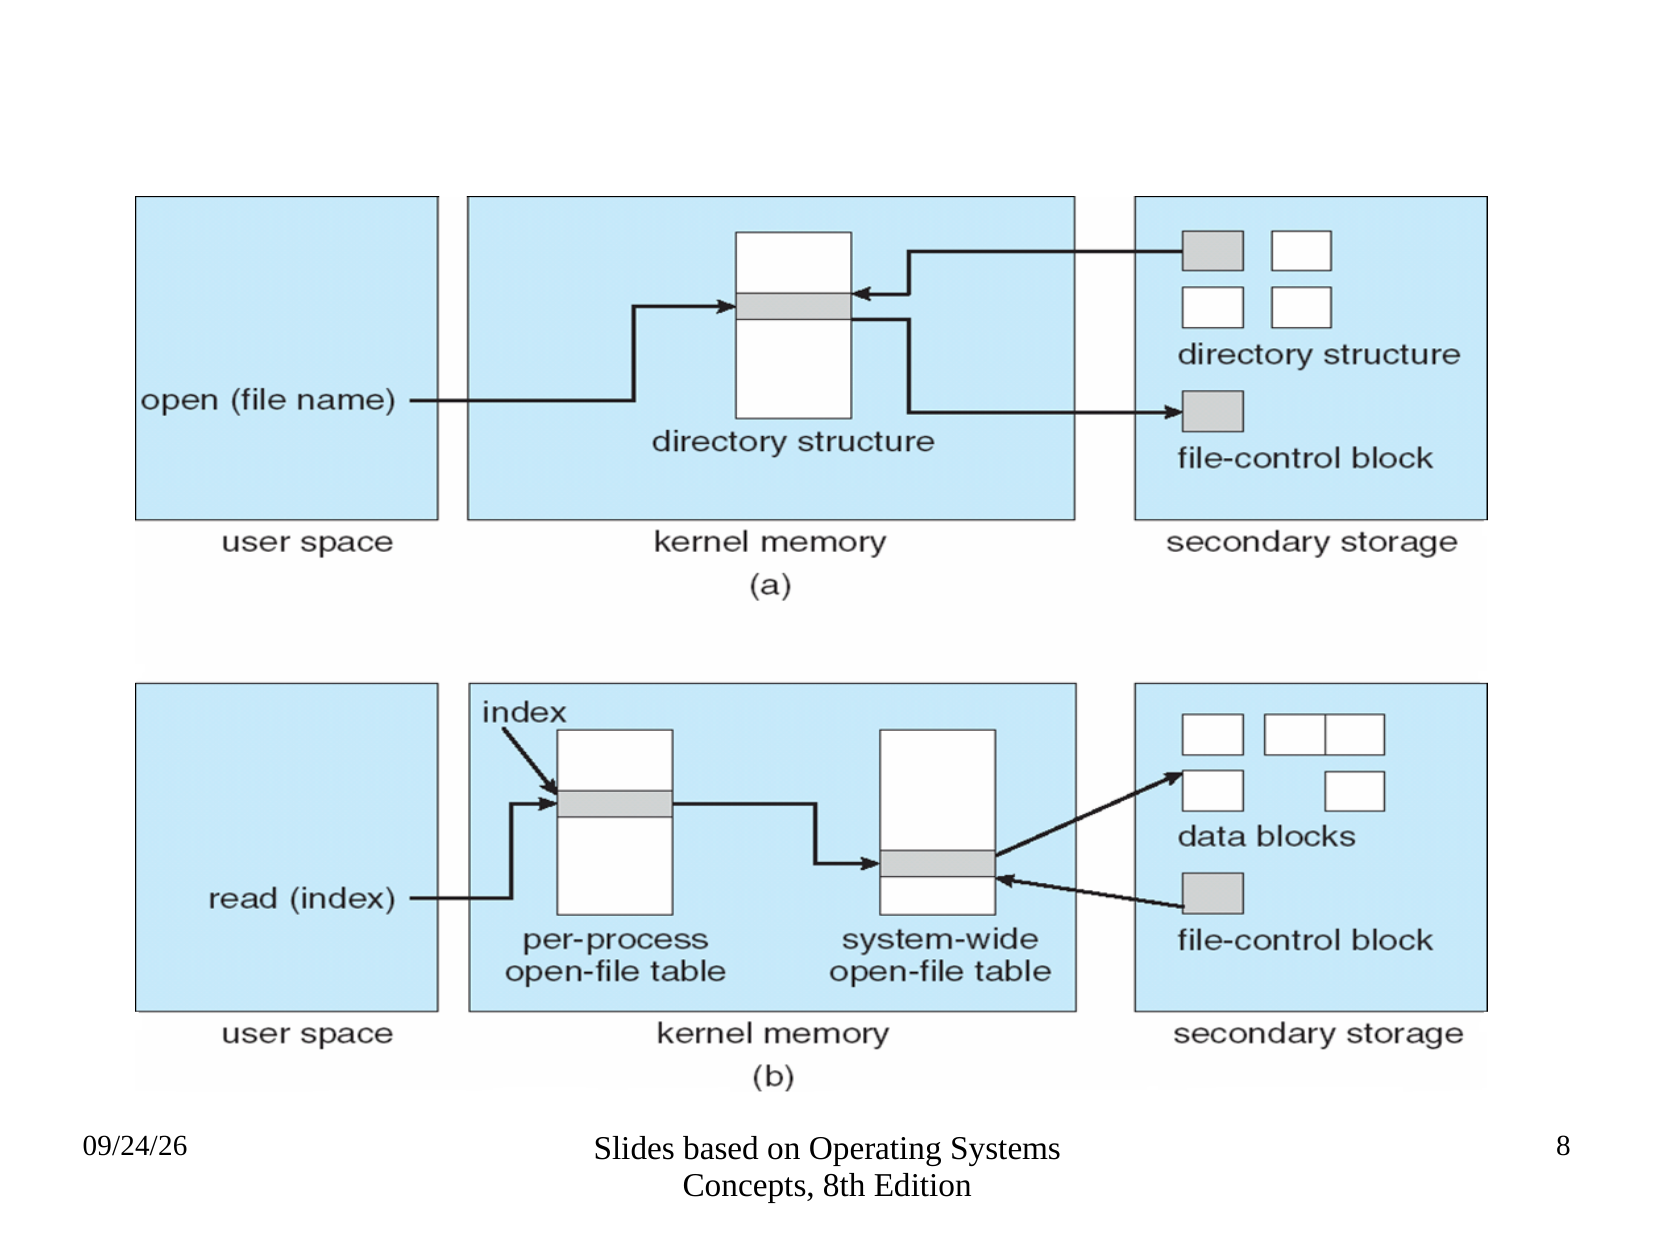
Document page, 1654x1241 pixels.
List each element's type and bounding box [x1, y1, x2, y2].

picture [135, 196, 1488, 1096]
